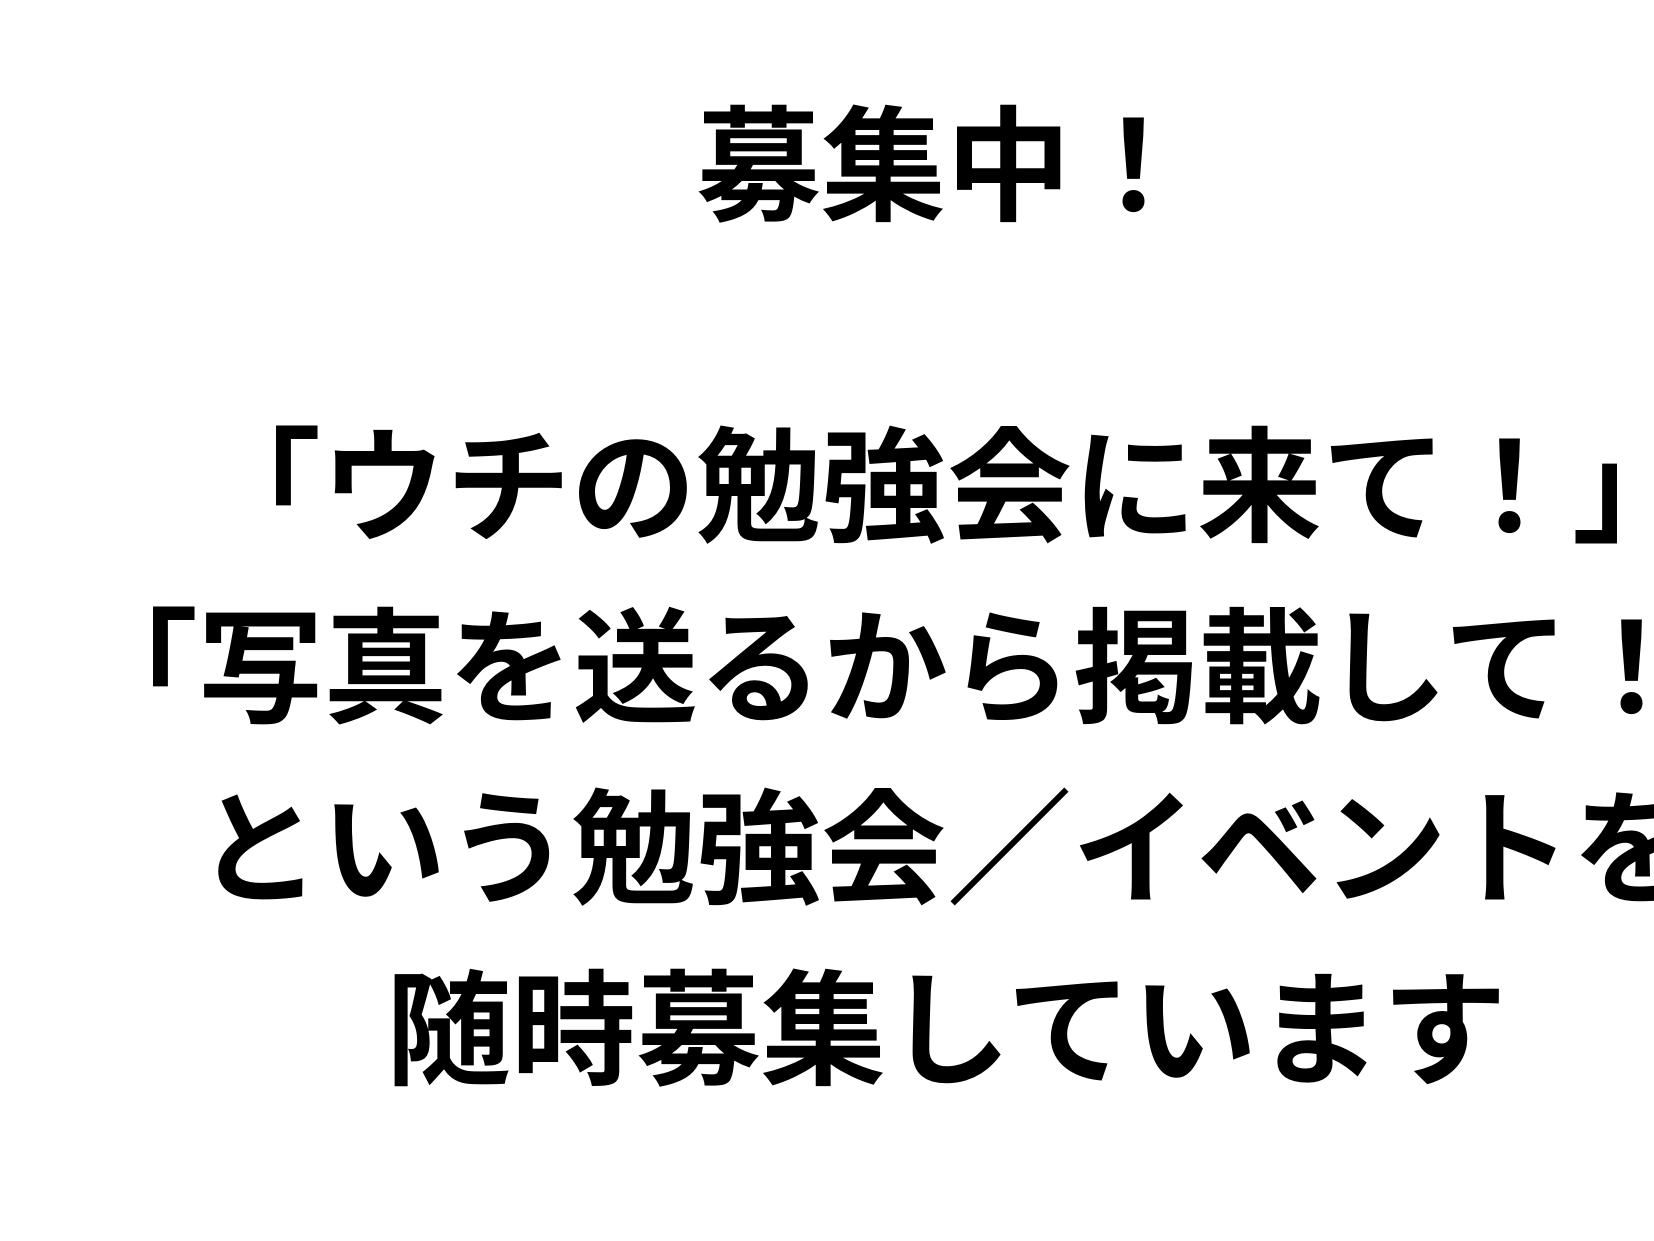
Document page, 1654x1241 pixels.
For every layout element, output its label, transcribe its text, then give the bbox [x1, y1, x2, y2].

text_box 募集中！ 「ウチの勉強会に来て！」 「写真を送るから掲載して！」 という勉強会／イベントを 随時募集しています [59, 59, 1631, 882]
